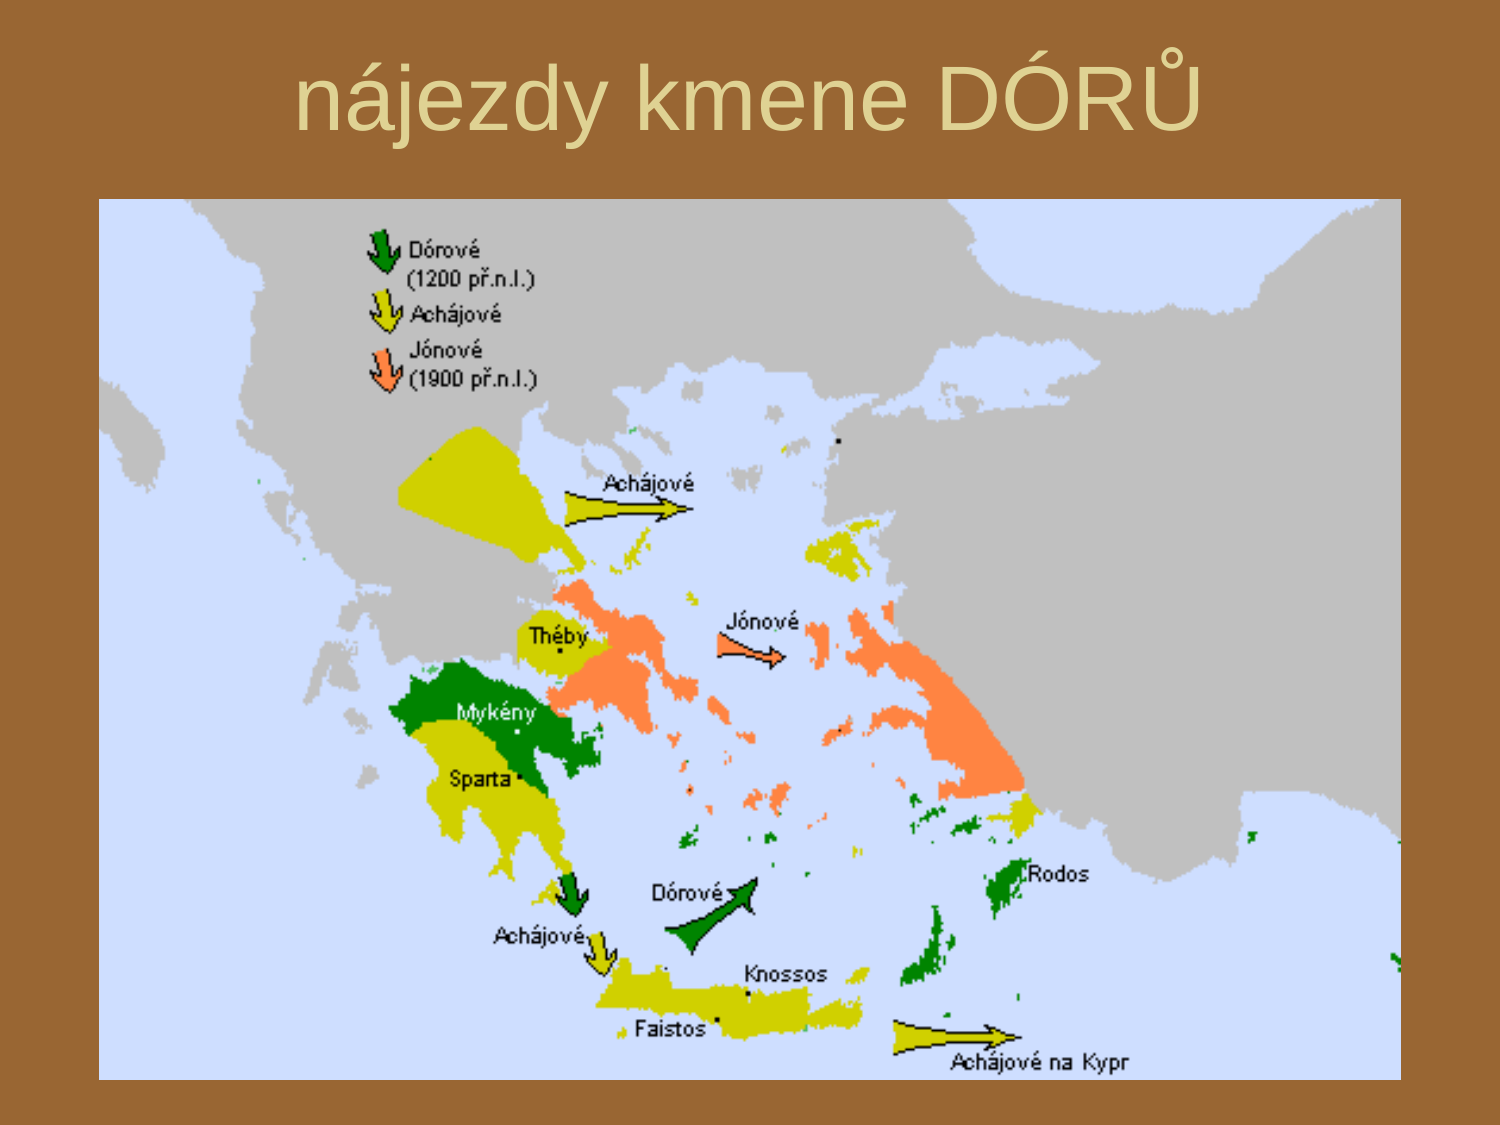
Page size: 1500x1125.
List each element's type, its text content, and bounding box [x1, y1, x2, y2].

picture [99, 199, 1401, 1080]
title nájezdy kmene DÓRŮ [75, 0, 1426, 188]
